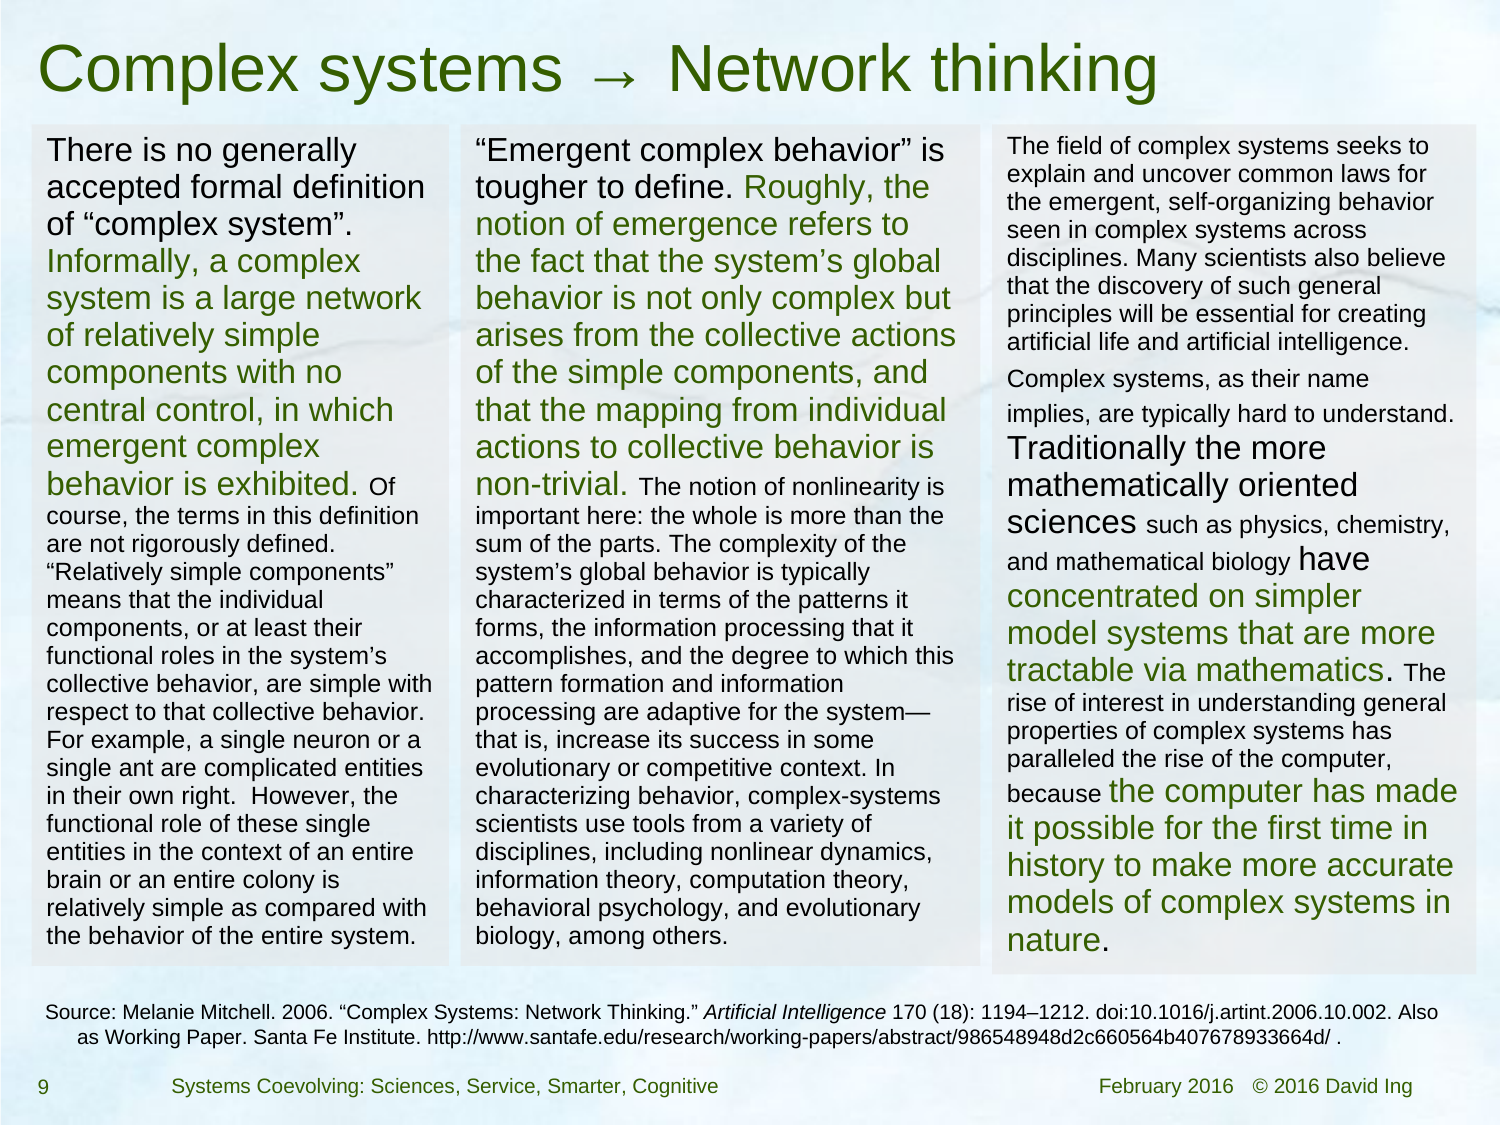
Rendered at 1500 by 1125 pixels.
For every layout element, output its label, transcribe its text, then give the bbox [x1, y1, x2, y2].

text_box The field of complex systems seeks to explain and uncover common laws for the emergent, self-organizing behavior seen in complex systems across disciplines. Many scientists also believe that the discovery of such general principles will be essential for creating artificial life and artificial intelligence. Complex systems, as their name implies, are typically hard to understand. Traditionally the more mathematically oriented sciences such as physics, chemistry, and mathematical biology have concentrated on simpler model systems that are more tractable via mathematics. The rise of interest in understanding general properties of complex systems has paralleled the rise of the computer, because the computer has made it possible for the first time in history to make more accurate models of complex systems in nature. [992, 124, 1477, 975]
text_box There is no generally accepted formal definition of “complex system”. Informally, a complex system is a large network of relatively simple components with no central control, in which emergent complex behavior is exhibited. Of course, the terms in this definition are not rigorously defined. “Relatively simple components” means that the individual components, or at least their functional roles in the system’s collective behavior, are simple with respect to that collective behavior. For example, a single neuron or a single ant are complicated entities in their own right. However, the functional role of these single entities in the context of an entire brain or an entire colony is relatively simple as compared with the behavior of the entire system. [31, 124, 449, 966]
picture [0, 0, 1500, 1125]
text_box Source: Melanie Mitchell. 2006. “Complex Systems: Network Thinking.” Artificial Intelligence 170 (18): 1194–1212. doi:10.1016/j.artint.2006.10.002. Also as Working Paper. Santa Fe Institute. http://www.santafe.edu/research/working-papers/abstract/986548948d2c660564b407678933664d/ . - [30, 991, 1463, 1063]
title Complex systems → Network thinking [37, 37, 1463, 176]
text_box “Emergent complex behavior” is tougher to define. Roughly, the notion of emergence refers to the fact that the system’s global behavior is not only complex but arises from the collective actions of the simple components, and that the mapping from individual actions to collective behavior is non-trivial. The notion of nonlinearity is important here: the whole is more than the sum of the parts. The complexity of the system’s global behavior is typically characterized in terms of the patterns it forms, the information processing that it accomplishes, and the degree to which this pattern formation and information processing are adaptive for the system—that is, increase its success in some evolutionary or competitive context. In characterizing behavior, complex-systems scientists use tools from a variety of disciplines, including nonlinear dynamics, information theory, computation theory, behavioral psychology, and evolutionary biology, among others. [460, 124, 981, 966]
